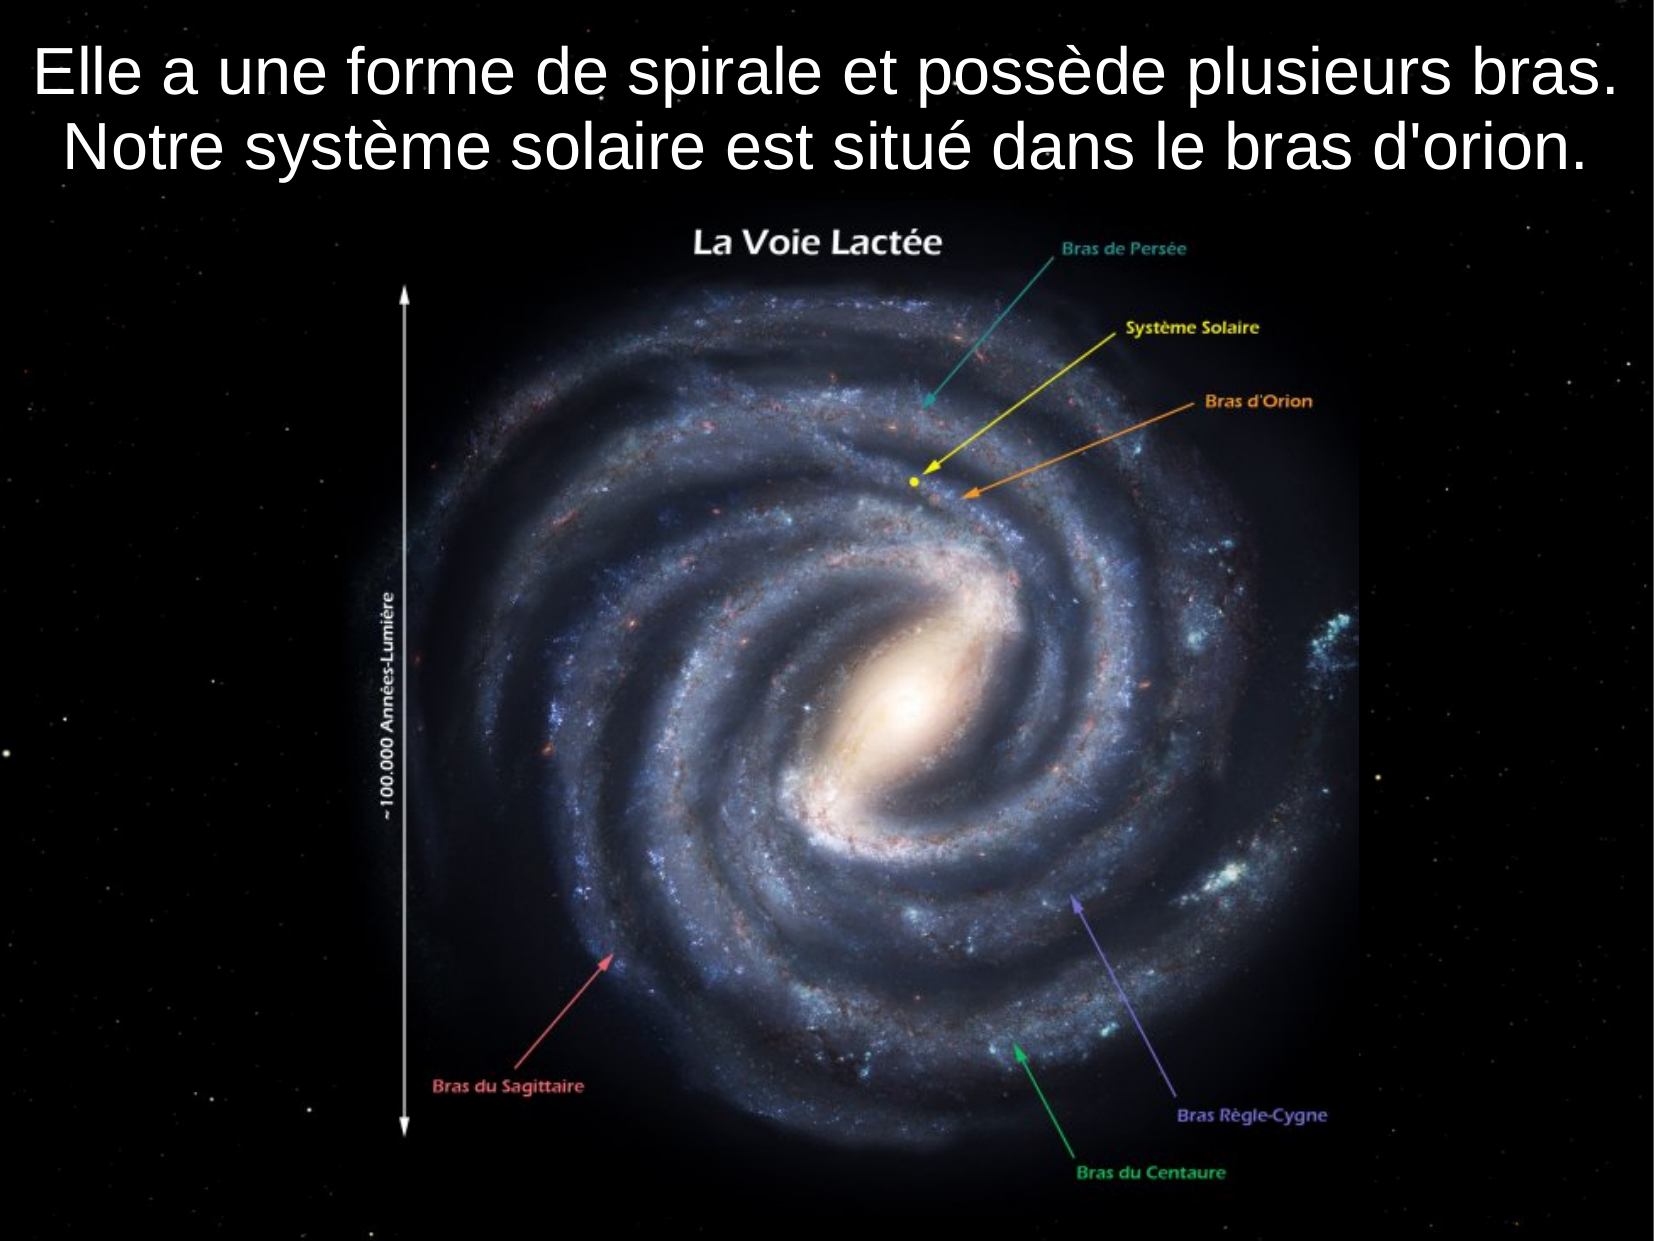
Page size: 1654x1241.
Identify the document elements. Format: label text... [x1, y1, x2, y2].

picture [0, 200, 1654, 1241]
title Elle a une forme de spirale et possède plusieurs bras. Notre système solaire est situé dans le bras d'orion. [0, 0, 1654, 222]
